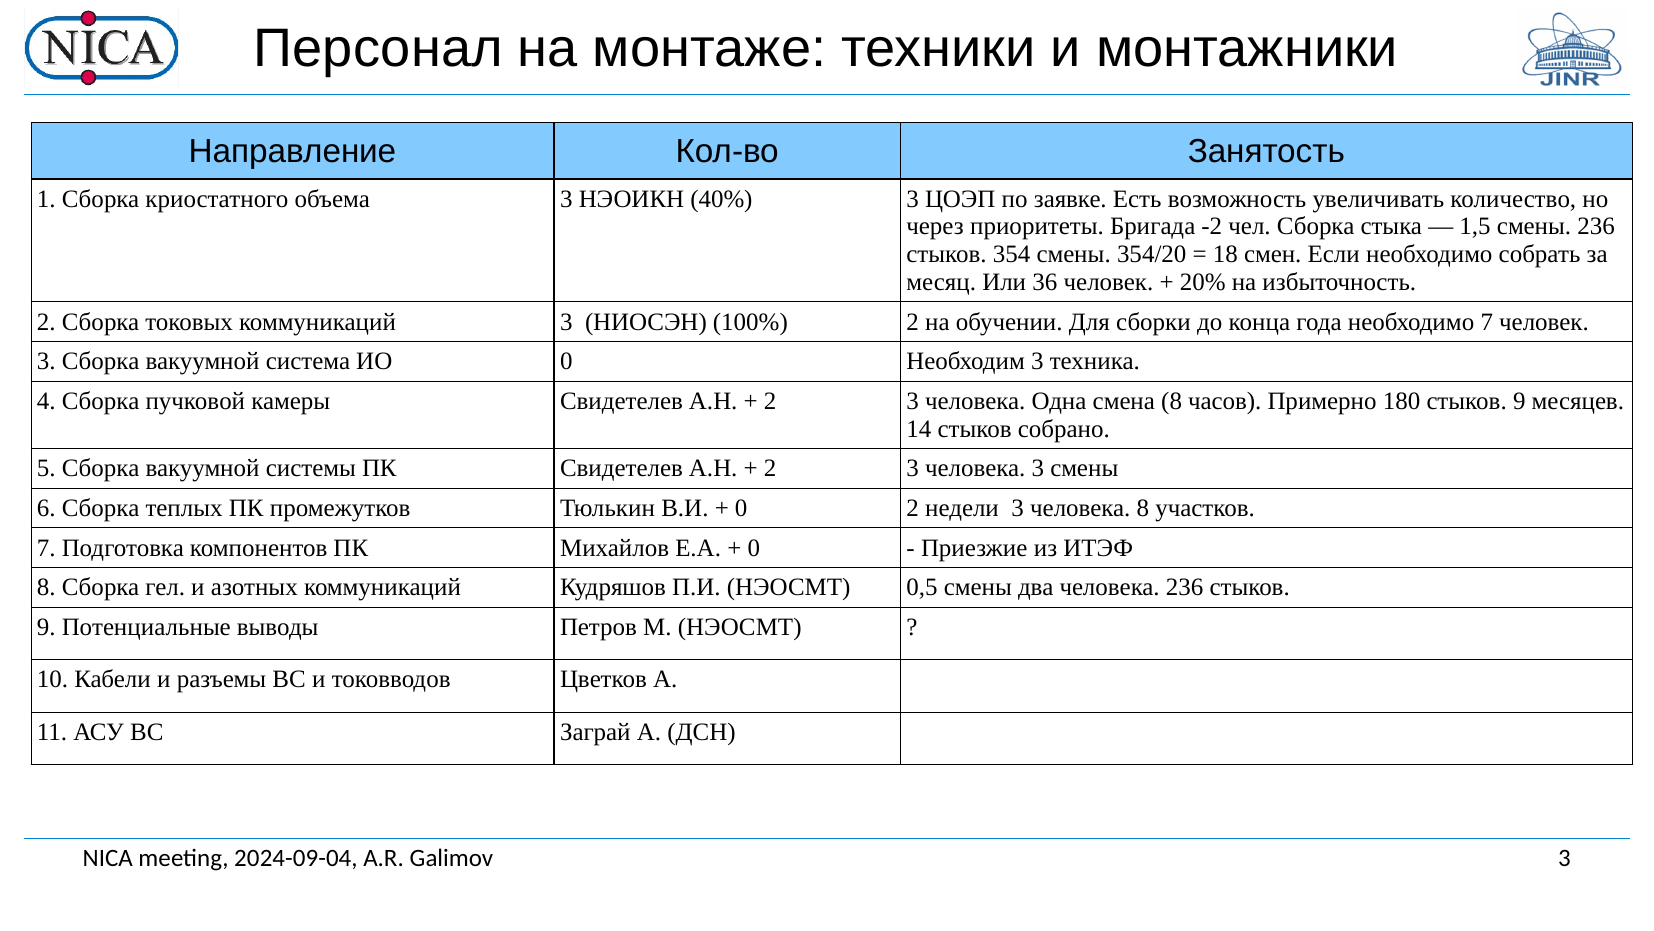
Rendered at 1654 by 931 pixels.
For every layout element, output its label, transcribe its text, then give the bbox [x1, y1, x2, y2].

table_cell Необходим 3 техника. [901, 342, 1632, 381]
table_cell - Приезжие из ИТЭФ [901, 528, 1632, 567]
table_cell 5. Сборка вакуумной системы ПК [32, 449, 553, 488]
table_cell [901, 713, 1632, 764]
table_cell Свидетелев А.Н. + 2 [555, 382, 900, 448]
table_cell ? [901, 608, 1632, 659]
table_cell 0,5 смены два человека. 236 стыков. [901, 568, 1632, 607]
title Персонал на монтаже: техники и монтажники [0, 0, 1654, 95]
table_cell 4. Сборка пучковой камеры [32, 382, 553, 448]
table_header Занятость [901, 123, 1632, 178]
table_cell Кудряшов П.И. (НЭОСМТ) [555, 568, 900, 607]
table_cell 3 (НИОСЭН) (100%) [555, 302, 900, 341]
table_cell Петров М. (НЭОСМТ) [555, 608, 900, 659]
table_cell Михайлов Е.А. + 0 [555, 528, 900, 567]
table_cell 3. Сборка вакуумной система ИО [32, 342, 553, 381]
table_cell 7. Подготовка компонентов ПК [32, 528, 553, 567]
table_header Кол-во [555, 123, 900, 178]
table_cell 1. Сборка криостатного объема [32, 180, 553, 301]
table_cell 9. Потенциальные выводы [32, 608, 553, 659]
table_cell Цветков А. [555, 660, 900, 712]
table_cell 2. Сборка токовых коммуникаций [32, 302, 553, 341]
table_cell [901, 660, 1632, 712]
table_cell 10. Кабели и разъемы ВС и токовводов [32, 660, 553, 712]
table_cell 6. Сборка теплых ПК промежутков [32, 489, 553, 527]
table_cell 3 НЭОИКН (40%) [555, 180, 900, 301]
table_cell 3 человека. 3 смены [901, 449, 1632, 488]
table_cell 3 ЦОЭП по заявке. Есть возможность увеличивать количество, но через приоритеты. Бригада -2 чел. Сборка стыка — 1,5 смены. 236 стыков. 354 смены. 354/20 = 18 смен. Если необходимо собрать за месяц. Или 36 человек. + 20% на избыточность. [901, 180, 1632, 301]
table_cell 2 недели 3 человека. 8 участков. [901, 489, 1632, 527]
table_cell 3 человека. Одна смена (8 часов). Примерно 180 стыков. 9 месяцев. 14 стыков собрано. [901, 382, 1632, 448]
table_cell Заграй А. (ДСН) [555, 713, 900, 764]
table_cell 11. АСУ ВС [32, 713, 553, 764]
table_cell Свидетелев А.Н. + 2 [555, 449, 900, 488]
table_header Направление [32, 123, 553, 178]
table_cell 2 на обучении. Для сборки до конца года необходимо 7 человек. [901, 302, 1632, 341]
table_cell Тюлькин В.И. + 0 [555, 489, 900, 527]
table_cell 0 [555, 342, 900, 381]
table_cell 8. Сборка гел. и азотных коммуникаций [32, 568, 553, 607]
